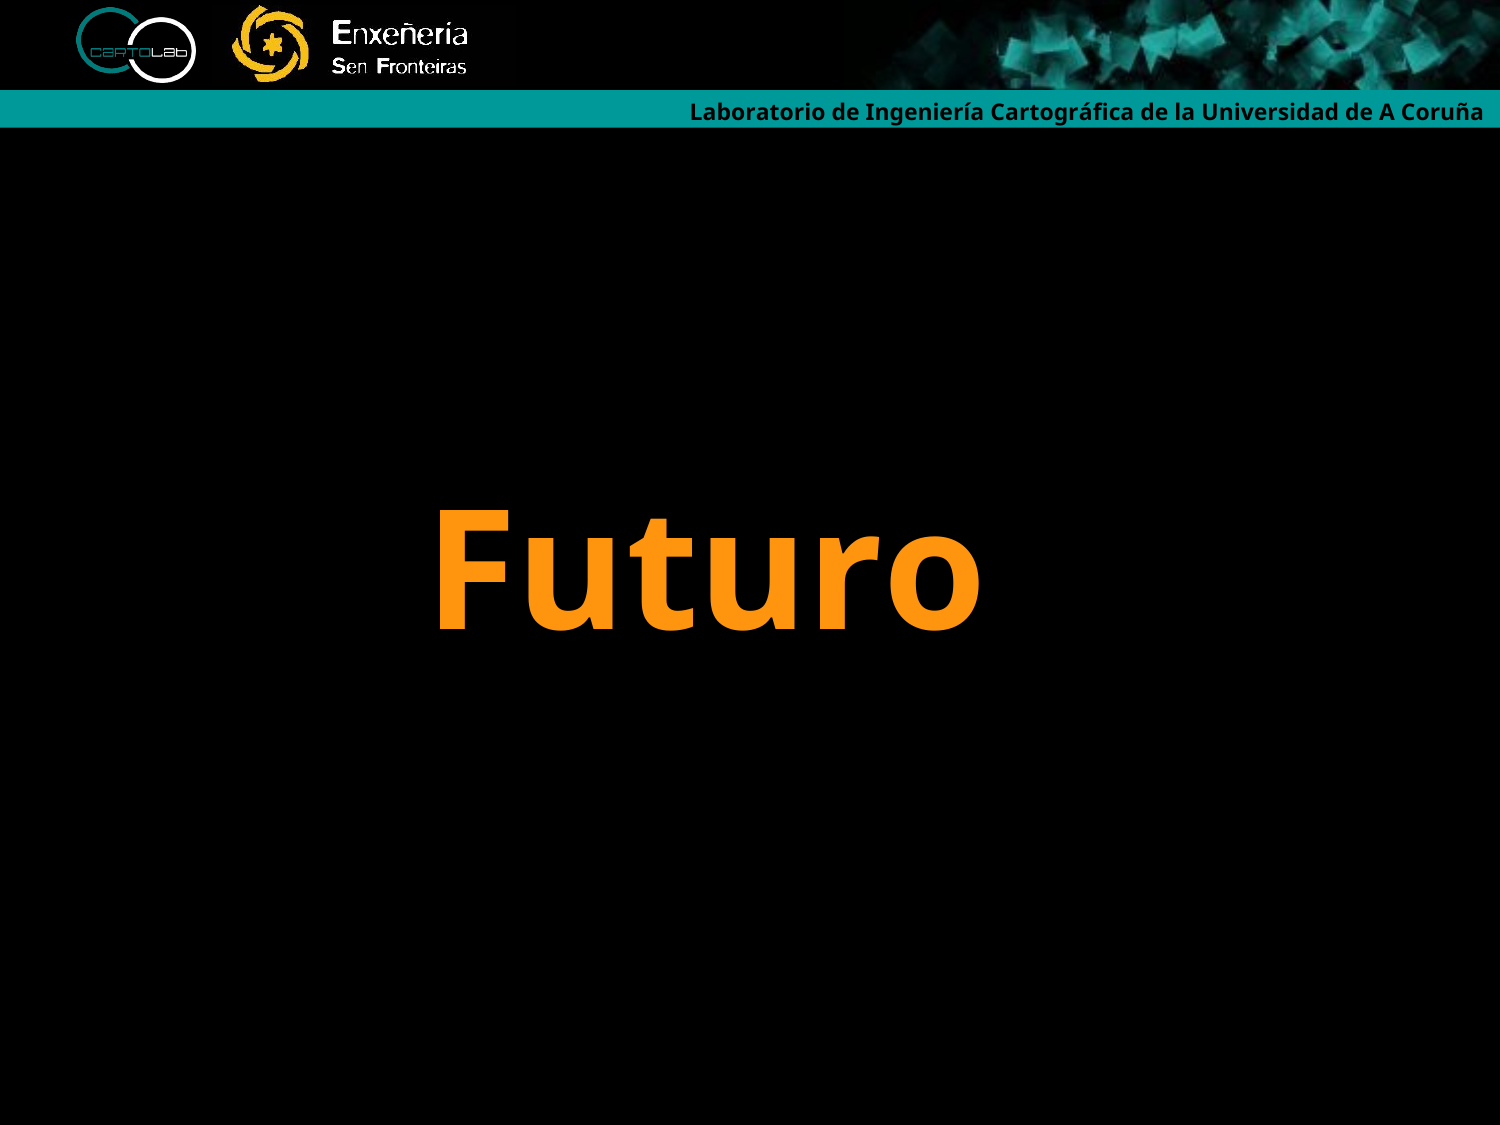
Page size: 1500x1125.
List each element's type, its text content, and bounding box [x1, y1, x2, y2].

text_box Futuro [410, 455, 1090, 670]
picture [212, 5, 516, 86]
picture [76, 7, 196, 83]
picture [844, 0, 1500, 90]
